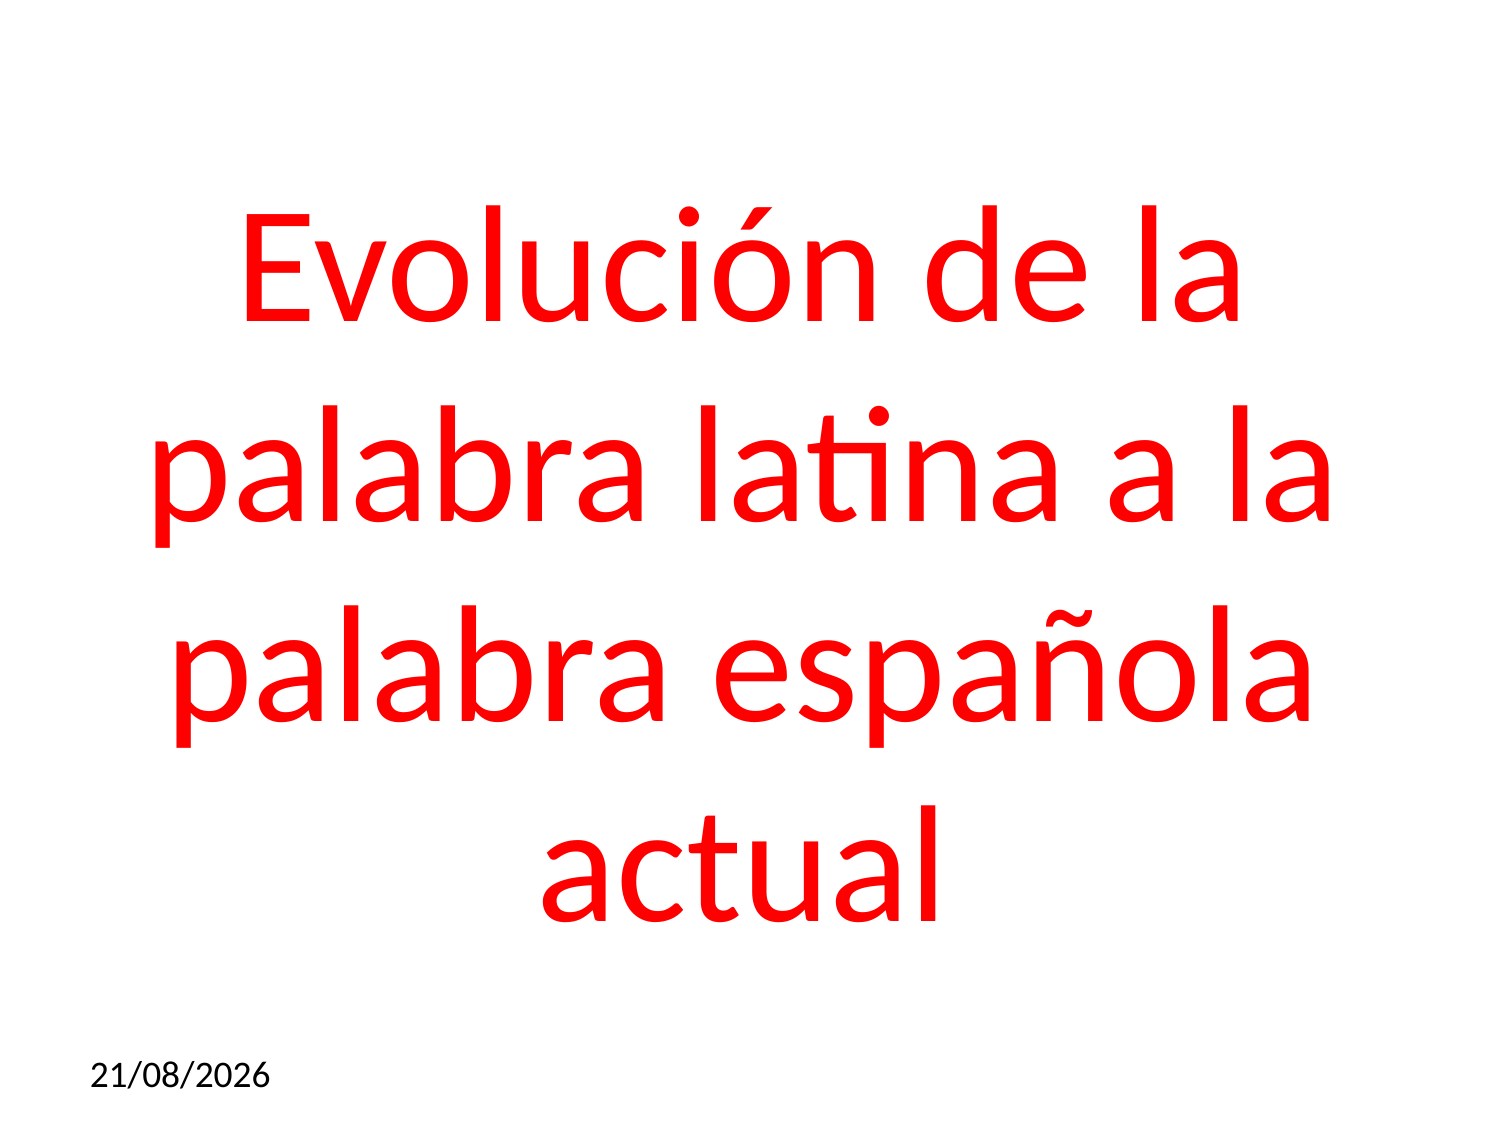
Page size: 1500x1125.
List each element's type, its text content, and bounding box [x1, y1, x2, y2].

title Evolución de la palabra latina a la palabra española actual [67, 147, 1418, 336]
